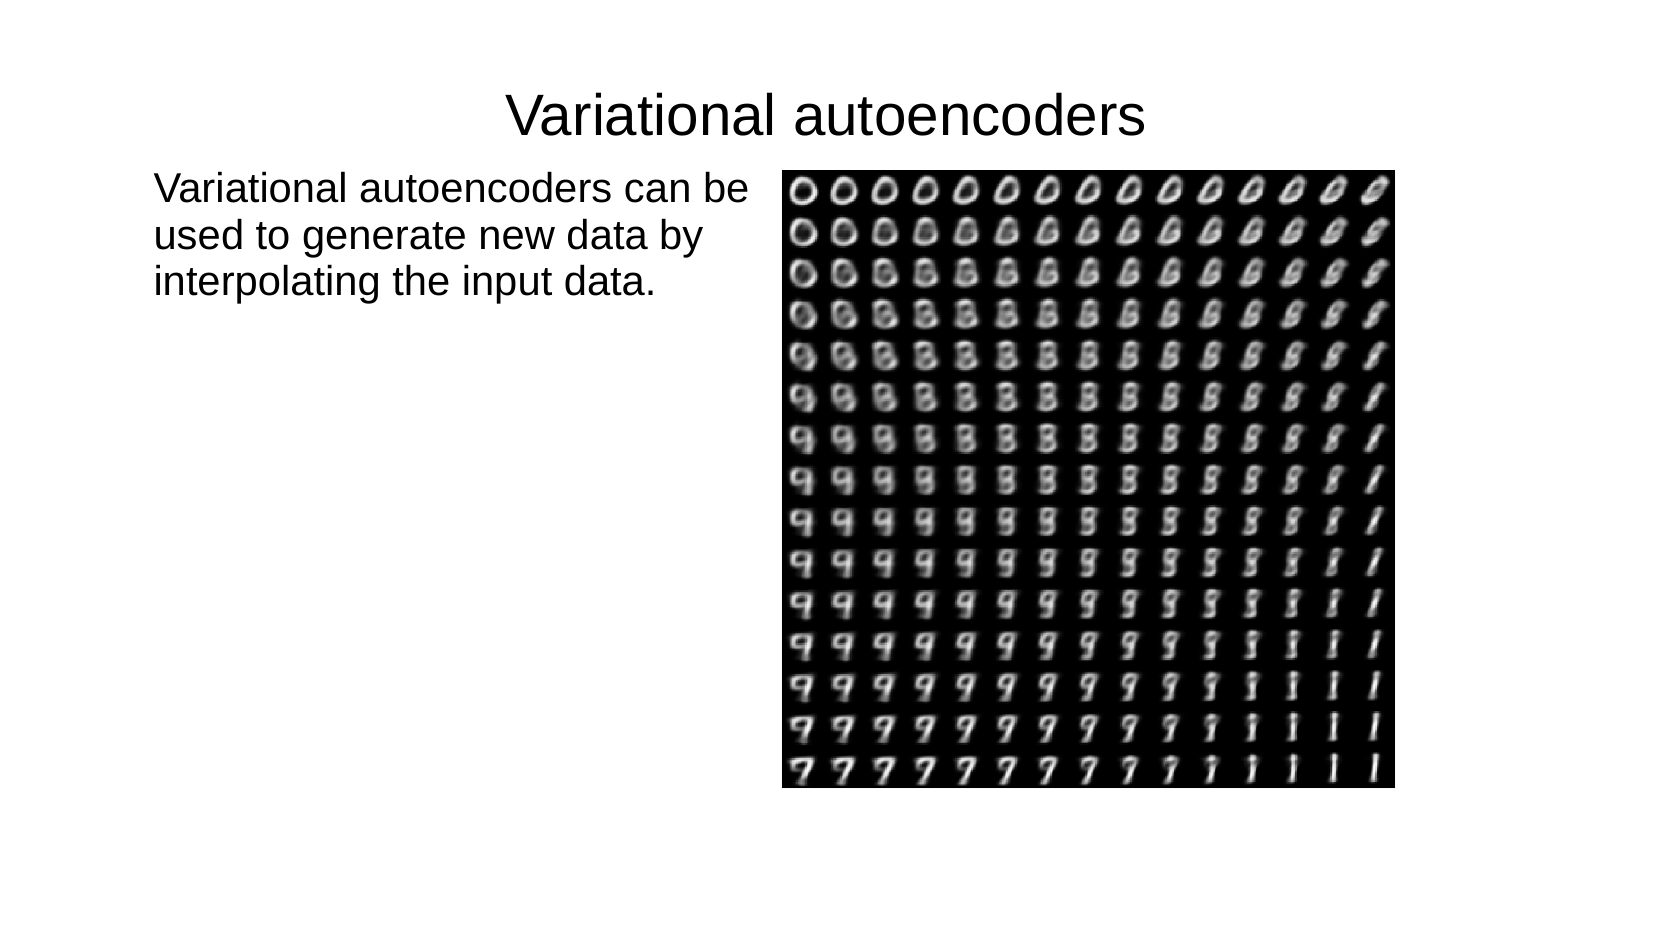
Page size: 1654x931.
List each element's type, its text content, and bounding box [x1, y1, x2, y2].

picture [780, 170, 1402, 790]
title Variational autoencoders [82, 37, 1571, 165]
list Variational autoencoders can be used to generate new data by interpolating the input data. [82, 165, 1571, 758]
